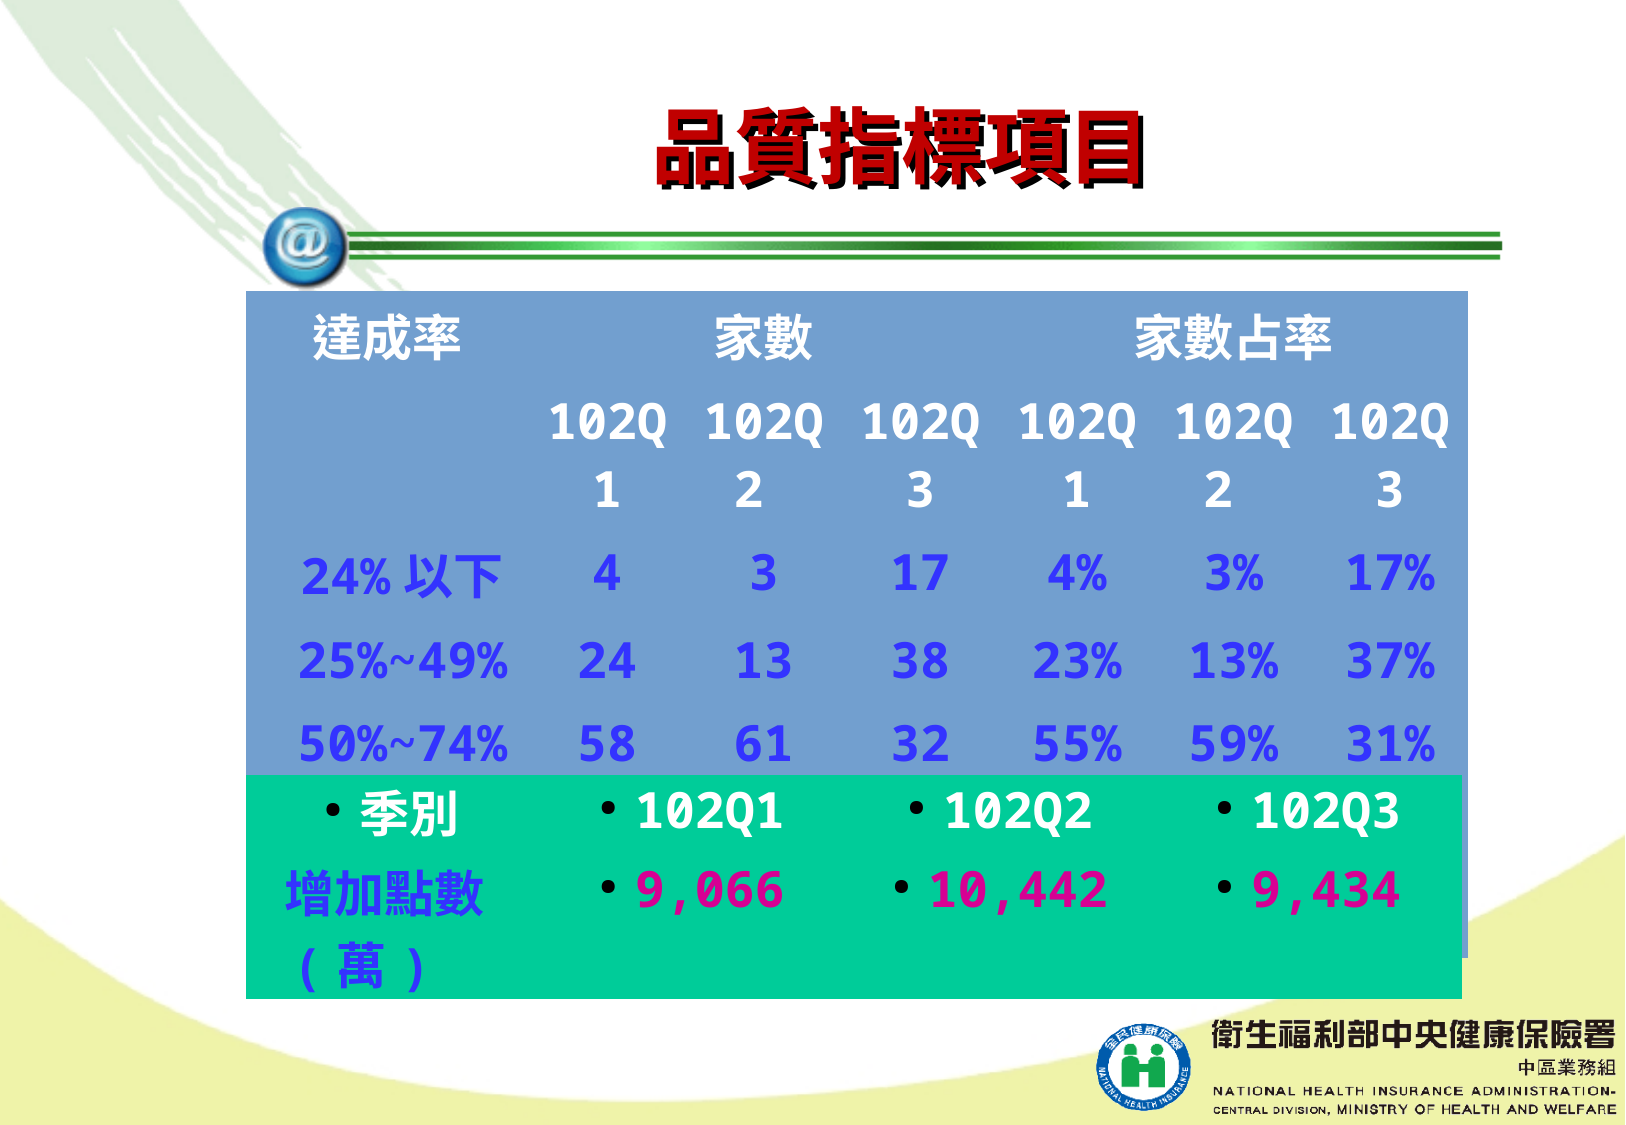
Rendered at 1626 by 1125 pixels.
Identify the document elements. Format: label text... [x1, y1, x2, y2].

table_cell 增加點數(萬) [246, 854, 538, 999]
table_header 102Q1 [538, 775, 846, 854]
table_cell 102Q1 [529, 378, 685, 530]
table_cell 13% [1155, 617, 1311, 700]
table_header 季別 [246, 775, 538, 854]
table_cell 32 [842, 700, 998, 775]
table_cell 9,434 [1154, 854, 1462, 999]
table_cell 59% [1155, 700, 1311, 775]
table_cell 38 [842, 617, 998, 700]
table_cell 61 [685, 700, 842, 775]
table_header 102Q3 [1154, 775, 1462, 854]
table_cell 9,066 [538, 854, 846, 999]
table_header 家數占率 [998, 291, 1468, 378]
table_cell 10,442 [846, 854, 1154, 999]
table_cell 23% [998, 617, 1155, 700]
table_cell 25%~49% [246, 617, 529, 700]
table_cell 17 [842, 530, 998, 617]
table_cell 50%~74% [246, 700, 529, 775]
table_cell 24 [529, 617, 685, 700]
text_box [633, 1046, 1013, 1107]
table_cell 102Q3 [842, 378, 998, 530]
table_header 家數 [529, 291, 998, 378]
table_cell 31% [1311, 700, 1468, 783]
table_header 102Q2 [846, 775, 1154, 854]
table_cell 37% [1311, 617, 1468, 700]
table_cell 3 [685, 530, 842, 617]
table_header 達成率 [246, 291, 529, 530]
table_cell 24%以下 [246, 530, 529, 617]
table_cell 55% [998, 700, 1155, 775]
text_box 品質指標項目 [304, 79, 1498, 209]
table_cell 58 [529, 700, 685, 775]
table_cell 102Q3 [1311, 378, 1468, 530]
table_cell 16% [1462, 783, 1468, 871]
table_cell 102Q1 [998, 378, 1155, 530]
table_cell 3% [1155, 530, 1311, 617]
table_cell 102Q2 [685, 378, 842, 530]
table_cell 102Q2 [1155, 378, 1311, 530]
table_cell 13 [685, 617, 842, 700]
table_cell 17% [1311, 530, 1468, 617]
table_cell 4 [529, 530, 685, 617]
table_cell 4% [998, 530, 1155, 617]
table_cell 100% [1462, 871, 1468, 958]
